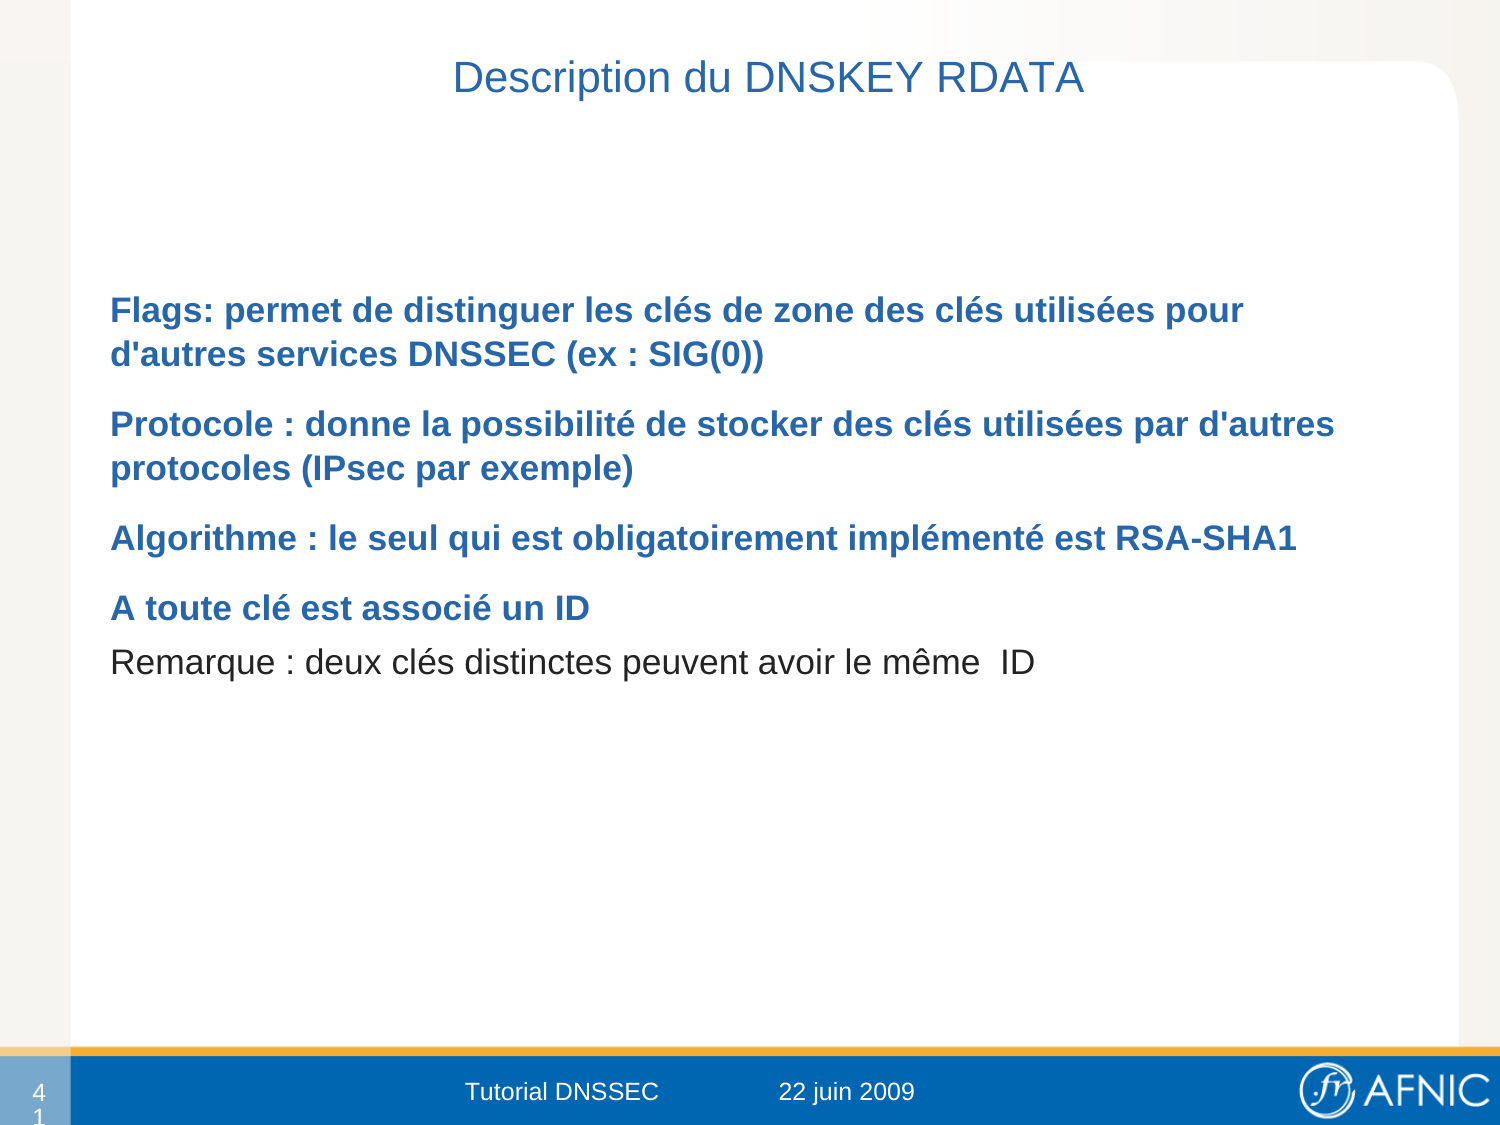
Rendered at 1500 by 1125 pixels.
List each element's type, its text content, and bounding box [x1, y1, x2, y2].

picture [0, 0, 1500, 1125]
list Flags: permet de distinguer les clés de zone des clés utilisées pour d'autres services DNSSEC (ex : SIG(0)) Protocole : donne la possibilité de stocker des clés utilisées par d'autres protocoles (IPsec par exemple) Algorithme : le seul qui est obligatoirement implémenté est RSA-SHA1 A toute clé est associé un ID Remarque : deux clés distinctes peuvent avoir le même ID [110, 283, 1391, 1015]
title Description du DNSKEY RDATA [112, 12, 1426, 138]
